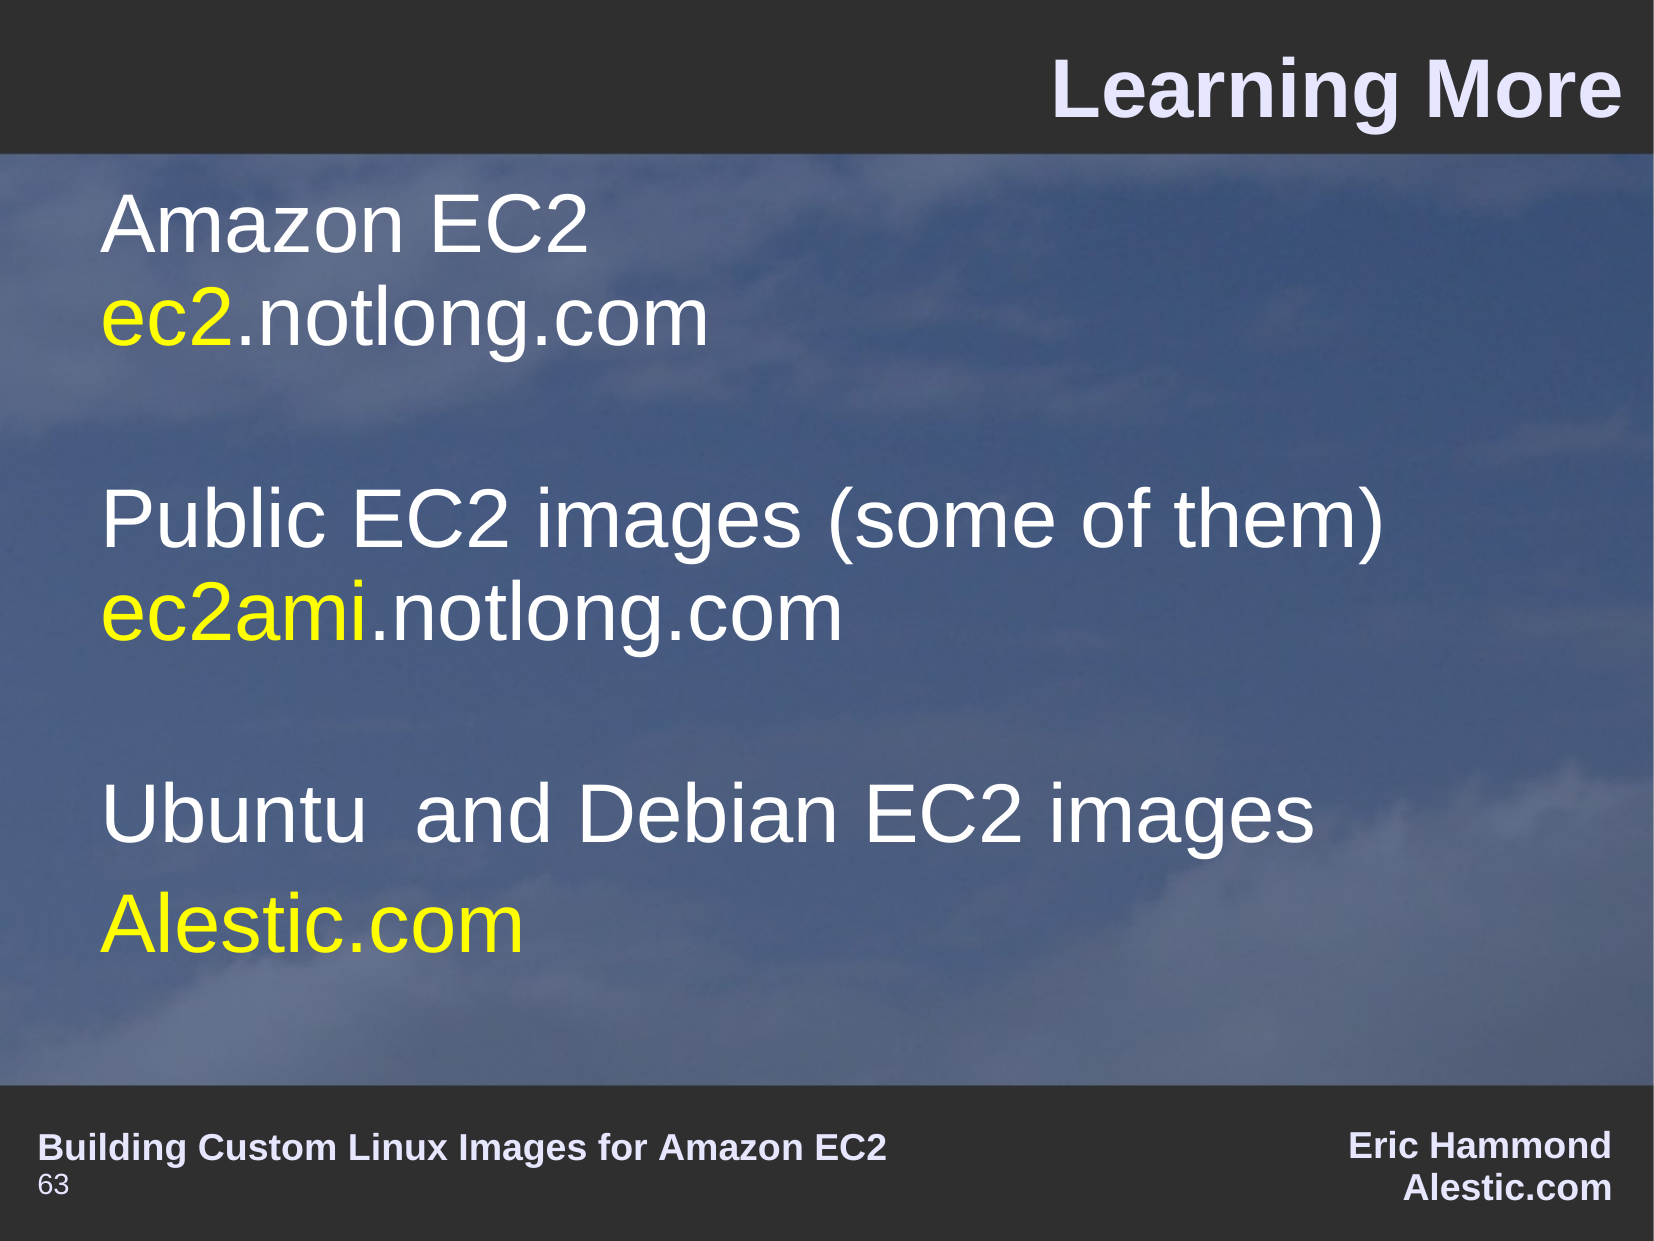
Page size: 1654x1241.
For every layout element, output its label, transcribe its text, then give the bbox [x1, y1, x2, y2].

list Amazon EC2 ec2.notlong.com Public EC2 images (some of them) ec2ami.notlong.com Ubuntu and Debian EC2 images Alestic.com [29, 177, 1625, 1049]
title Eric Hammond Alestic.com [1299, 1092, 1613, 1241]
title Learning More [29, 29, 1625, 148]
picture [0, 0, 1654, 1241]
